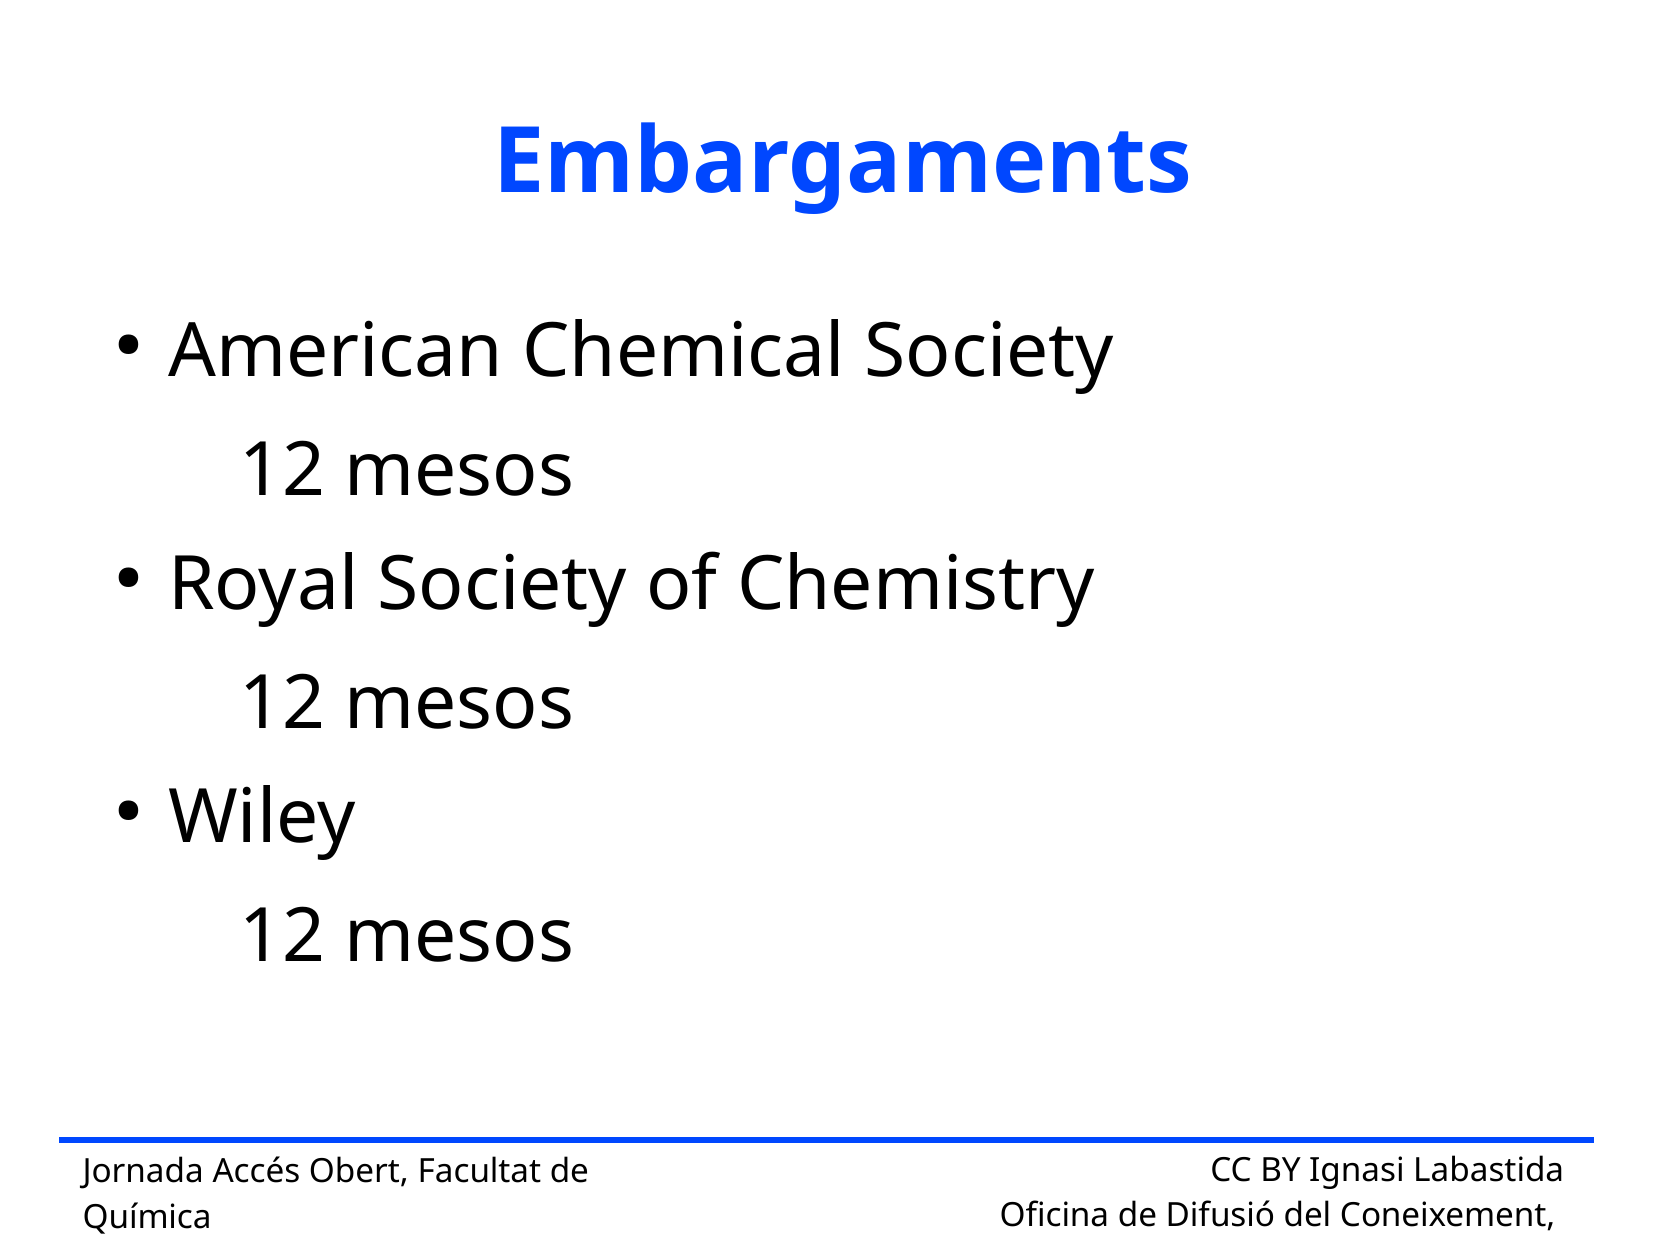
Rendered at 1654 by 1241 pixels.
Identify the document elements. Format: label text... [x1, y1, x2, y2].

list American Chemical Society 12 mesos Royal Society of Chemistry 12 mesos Wiley 12 mesos [82, 289, 1571, 1108]
title Embargaments [82, 38, 1571, 267]
